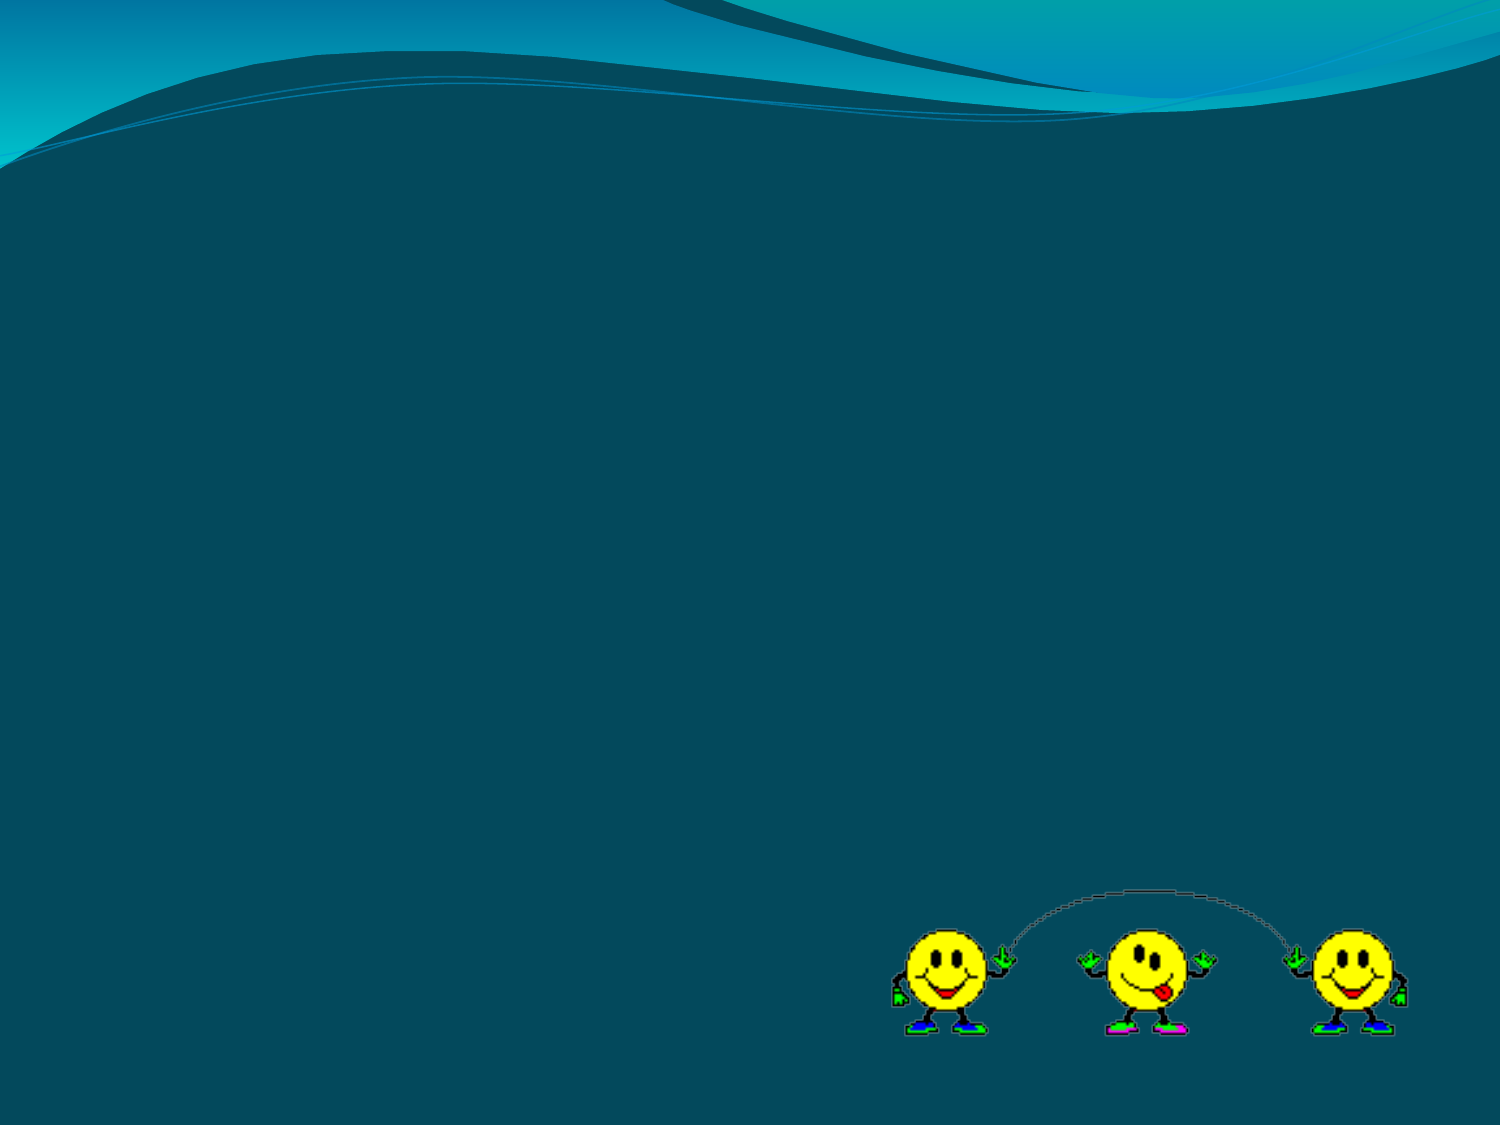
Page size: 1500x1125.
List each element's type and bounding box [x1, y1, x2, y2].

picture [892, 890, 1408, 1036]
picture [1077, 929, 1218, 1036]
